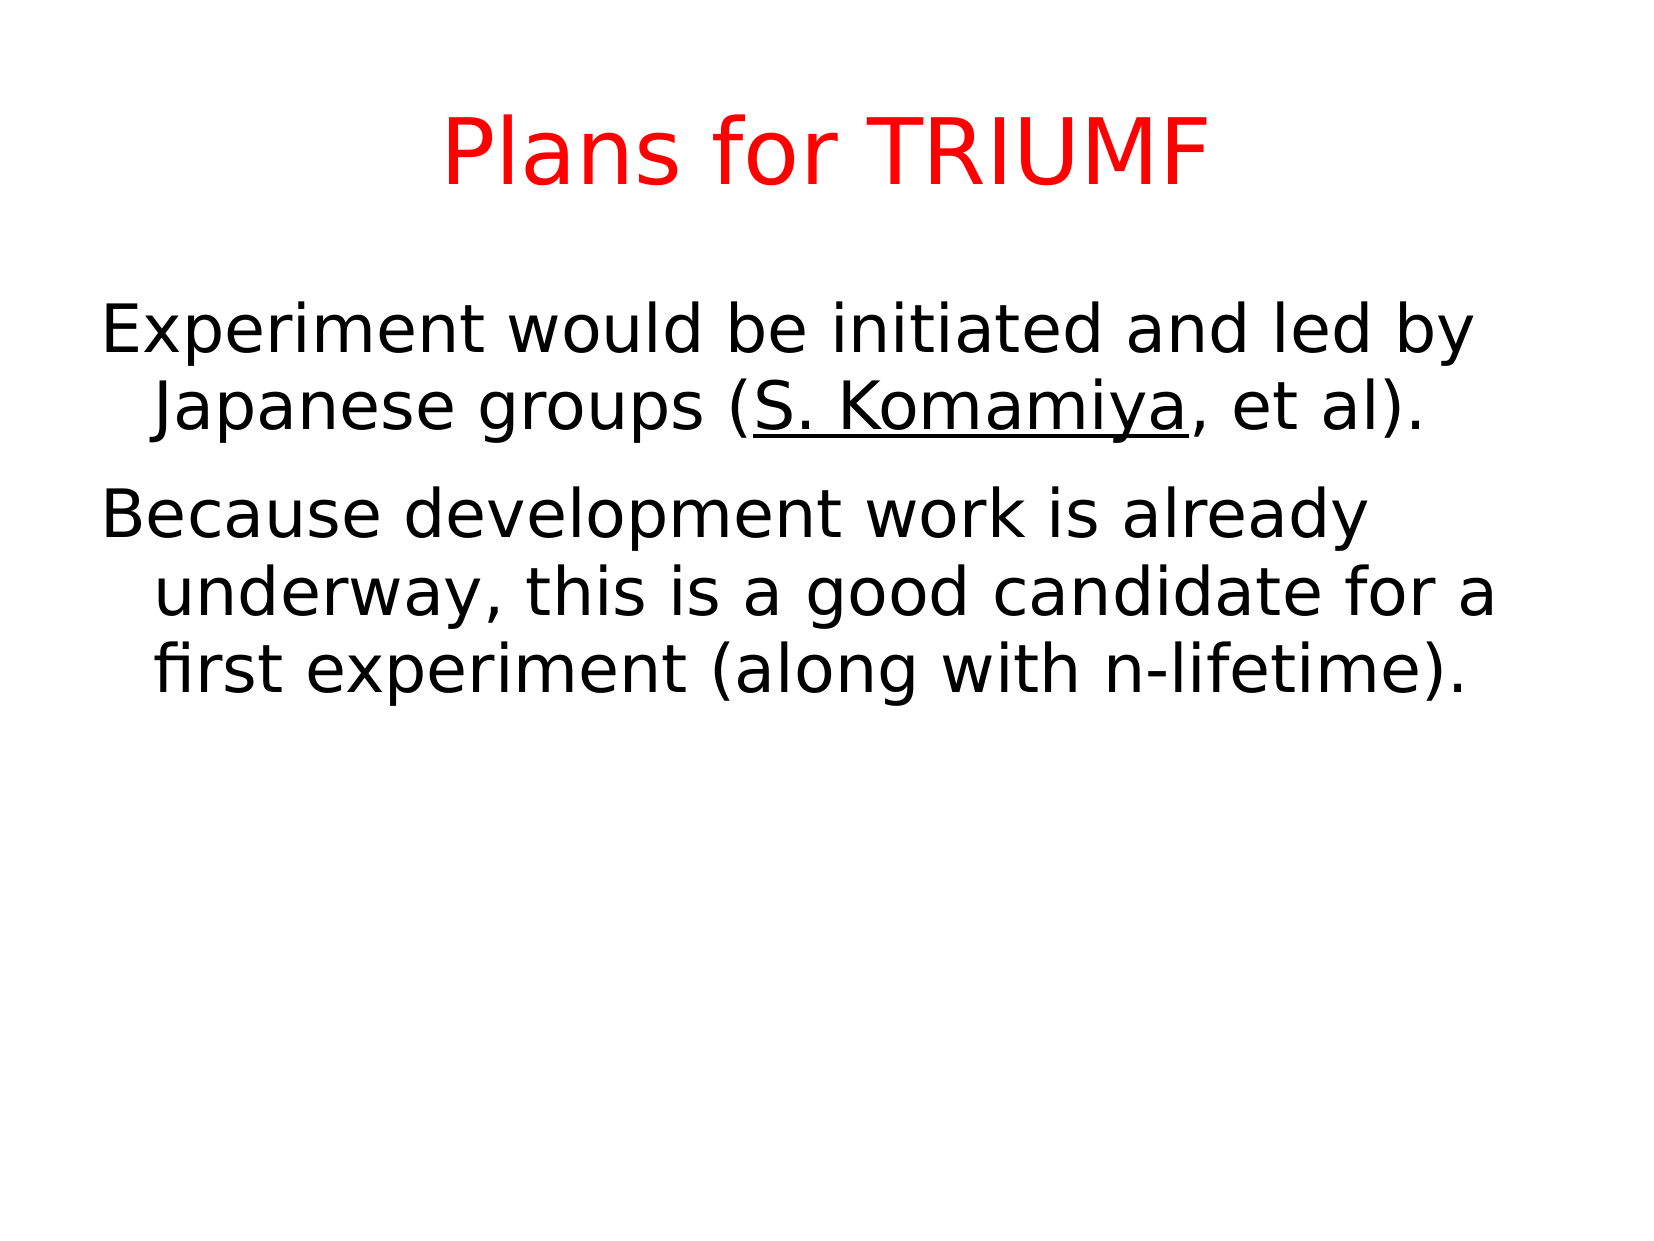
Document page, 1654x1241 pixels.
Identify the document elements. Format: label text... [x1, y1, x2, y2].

title Plans for TRIUMF [82, 49, 1571, 257]
list Experiment would be initiated and led by Japanese groups (S. Komamiya, et al). Because development work is already underway, this is a good candidate for a first experiment (along with n-lifetime). [82, 290, 1571, 1109]
